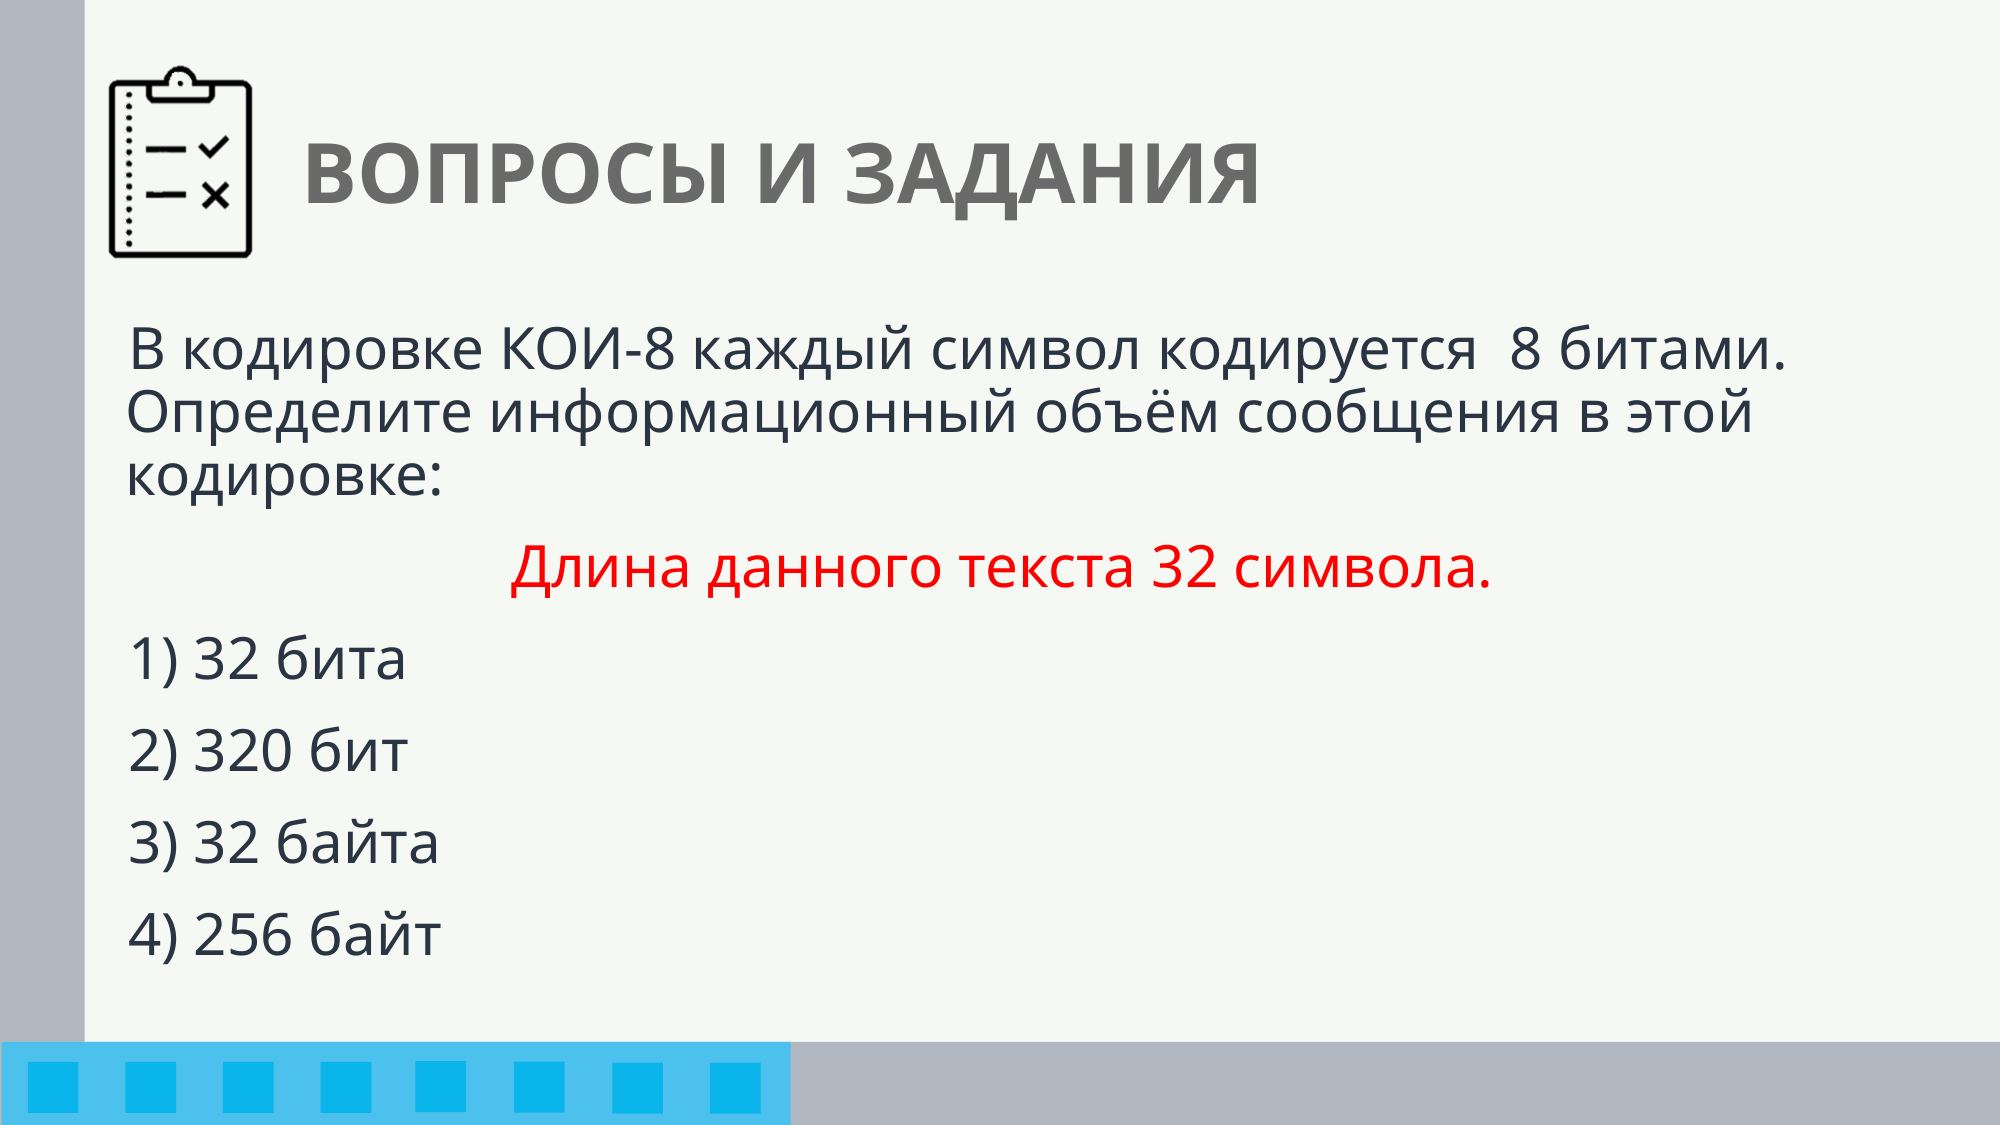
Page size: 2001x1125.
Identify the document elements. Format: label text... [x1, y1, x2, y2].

list В кодировке КОИ-8 каждый символ кодируется 8 битами. Определите информационный объём сообщения в этой кодировке: Длина данного текста 32 символа. 32 бита 320 бит 32 байта 256 байт [110, 311, 1892, 976]
picture [85, 54, 286, 286]
title ВОПРОСЫ И ЗАДАНИЯ [285, 67, 1892, 286]
